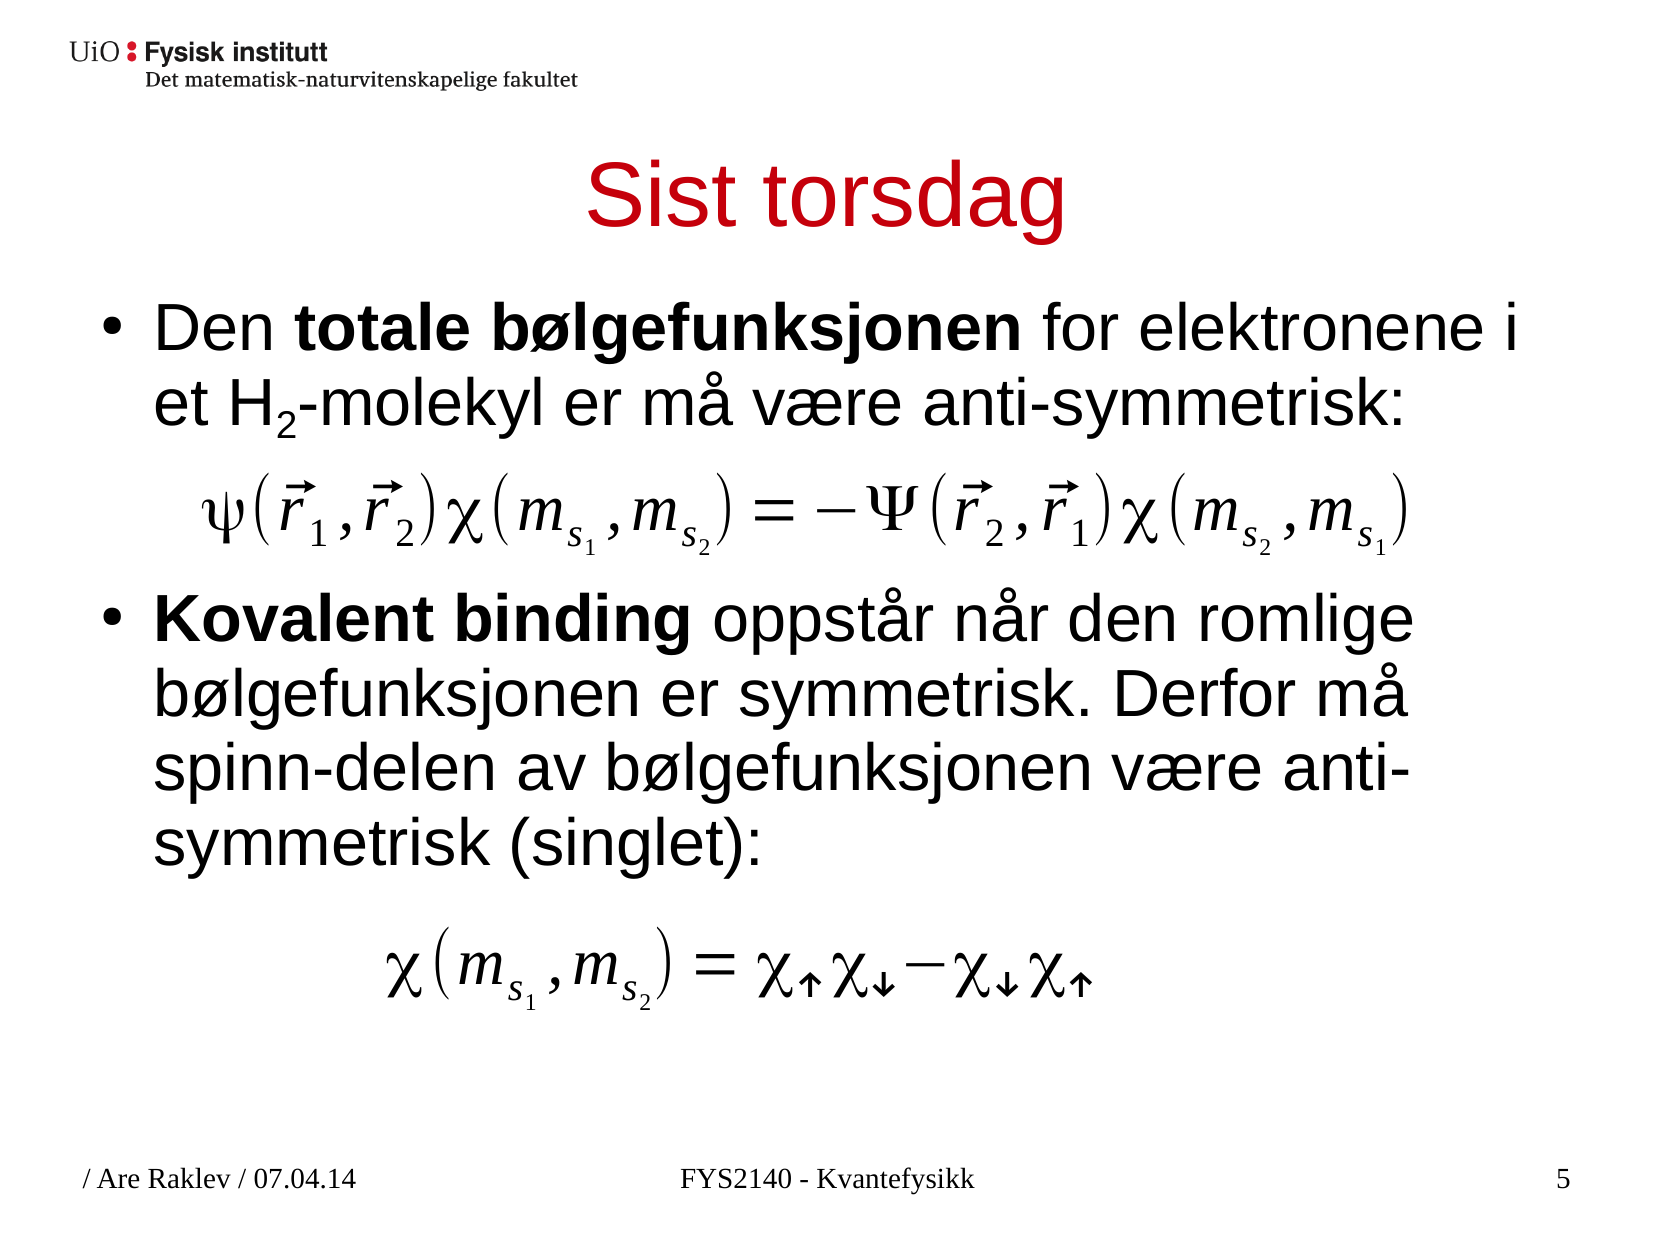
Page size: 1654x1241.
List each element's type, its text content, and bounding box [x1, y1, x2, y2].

chart [193, 469, 1418, 561]
chart [379, 923, 1102, 1016]
title Sist torsdag [82, 90, 1571, 298]
picture [68, 37, 581, 93]
list Den totale bølgefunksjonen for elektronene i et H2-molekyl er må være anti-symmetrisk: Kovalent binding oppstår når den romlige bølgefunksjonen er symmetrisk. Derfor må spinn-delen av bølgefunksjonen være anti-symmetrisk (singlet): [82, 290, 1538, 1094]
